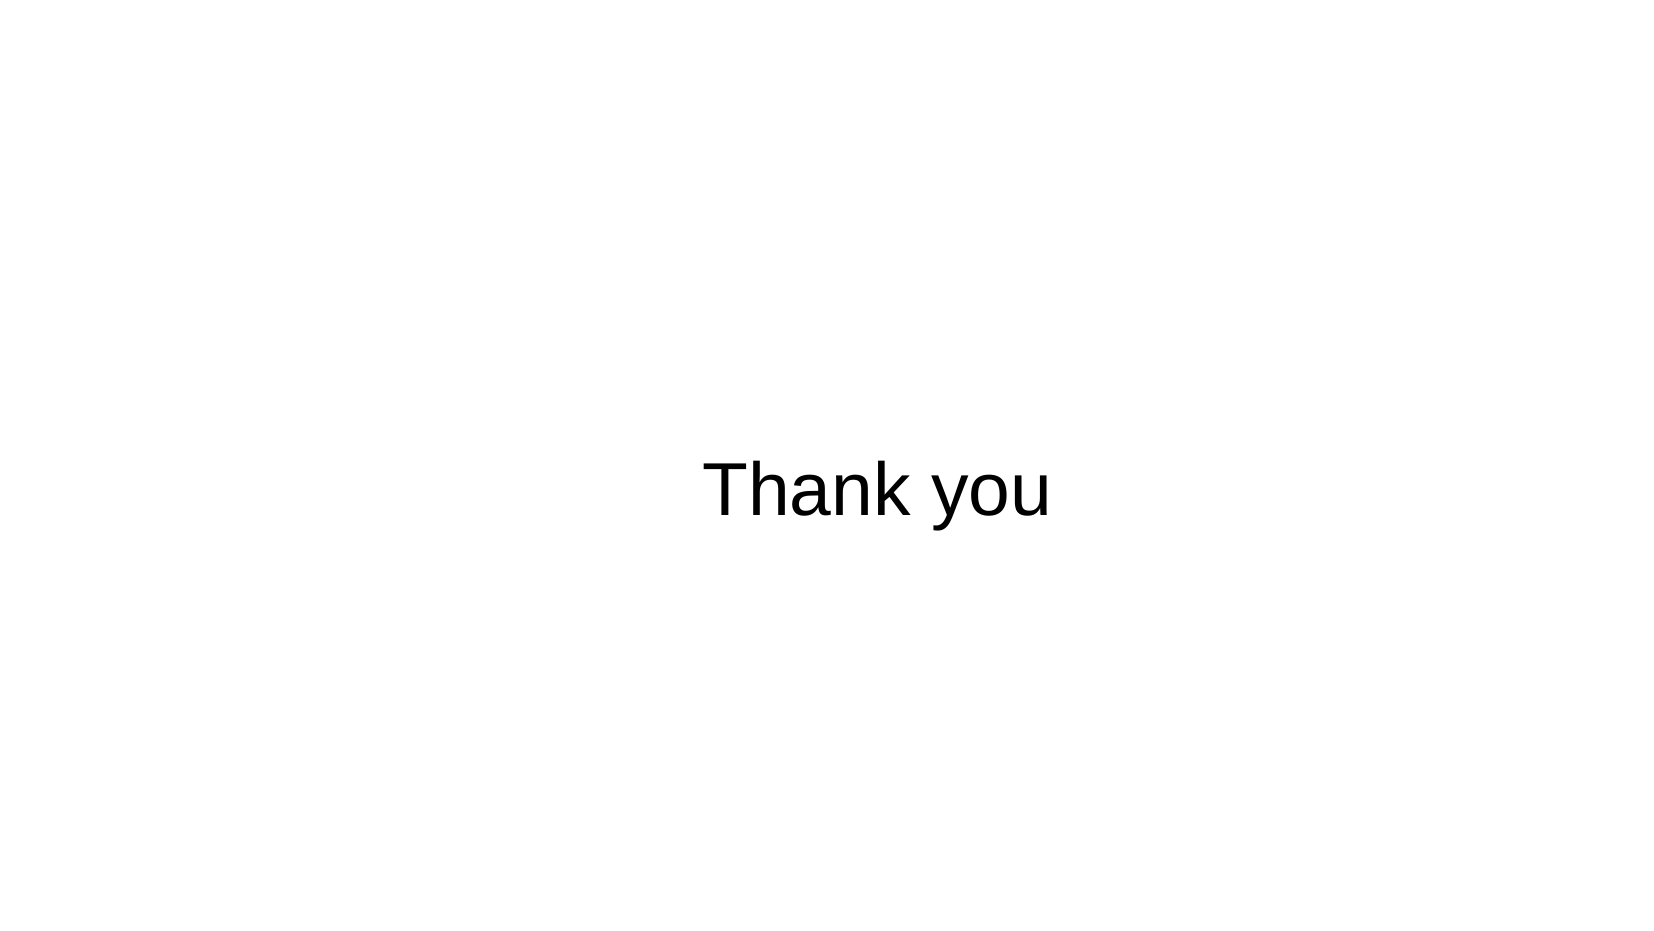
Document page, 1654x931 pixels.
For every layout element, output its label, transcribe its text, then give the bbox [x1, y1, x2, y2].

list Thank you [89, 440, 1578, 655]
